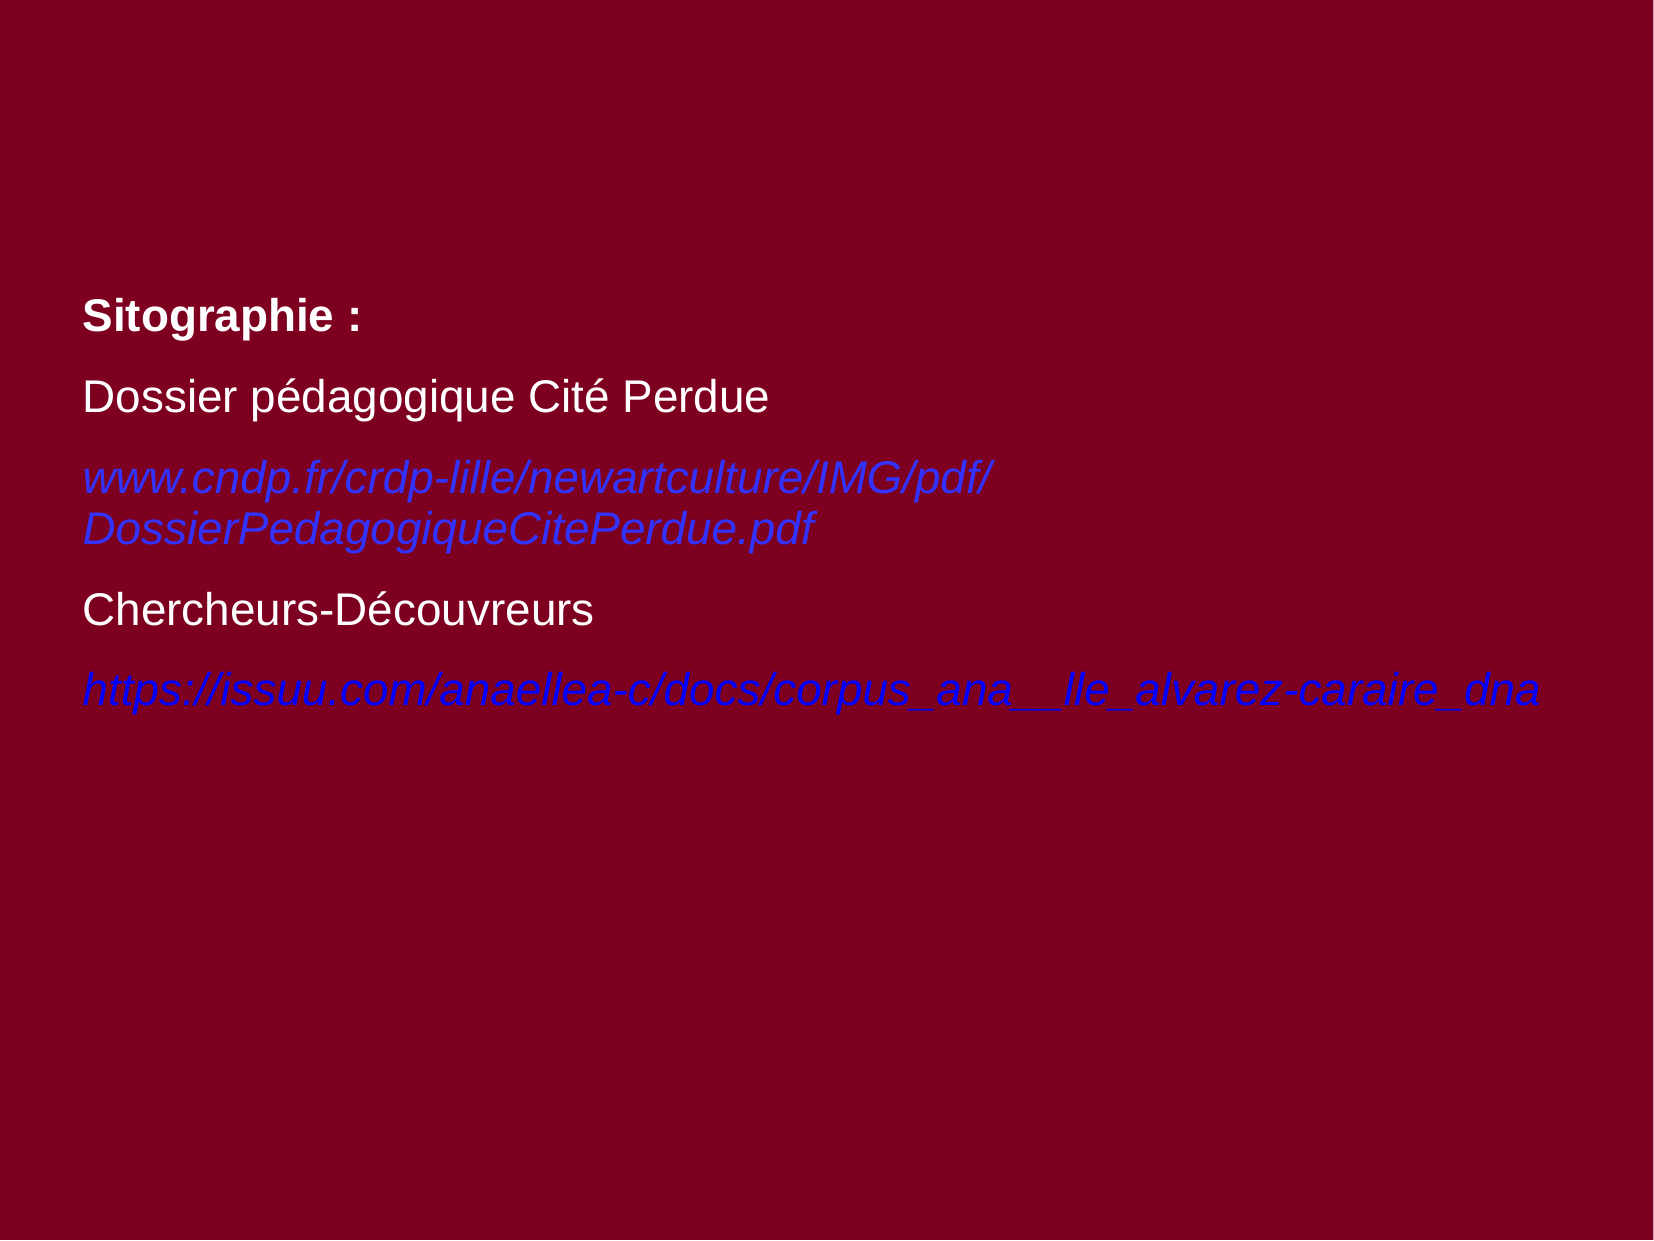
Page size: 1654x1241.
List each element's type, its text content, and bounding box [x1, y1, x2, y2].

list Sitographie : Dossier pédagogique Cité Perdue www.cndp.fr/crdp-lille/newartculture/IMG/pdf/DossierPedagogiqueCitePerdue.pdf Chercheurs-Découvreurs https://issuu.com/anaellea-c/docs/corpus_ana__lle_alvarez-caraire_dna [82, 290, 1571, 1010]
